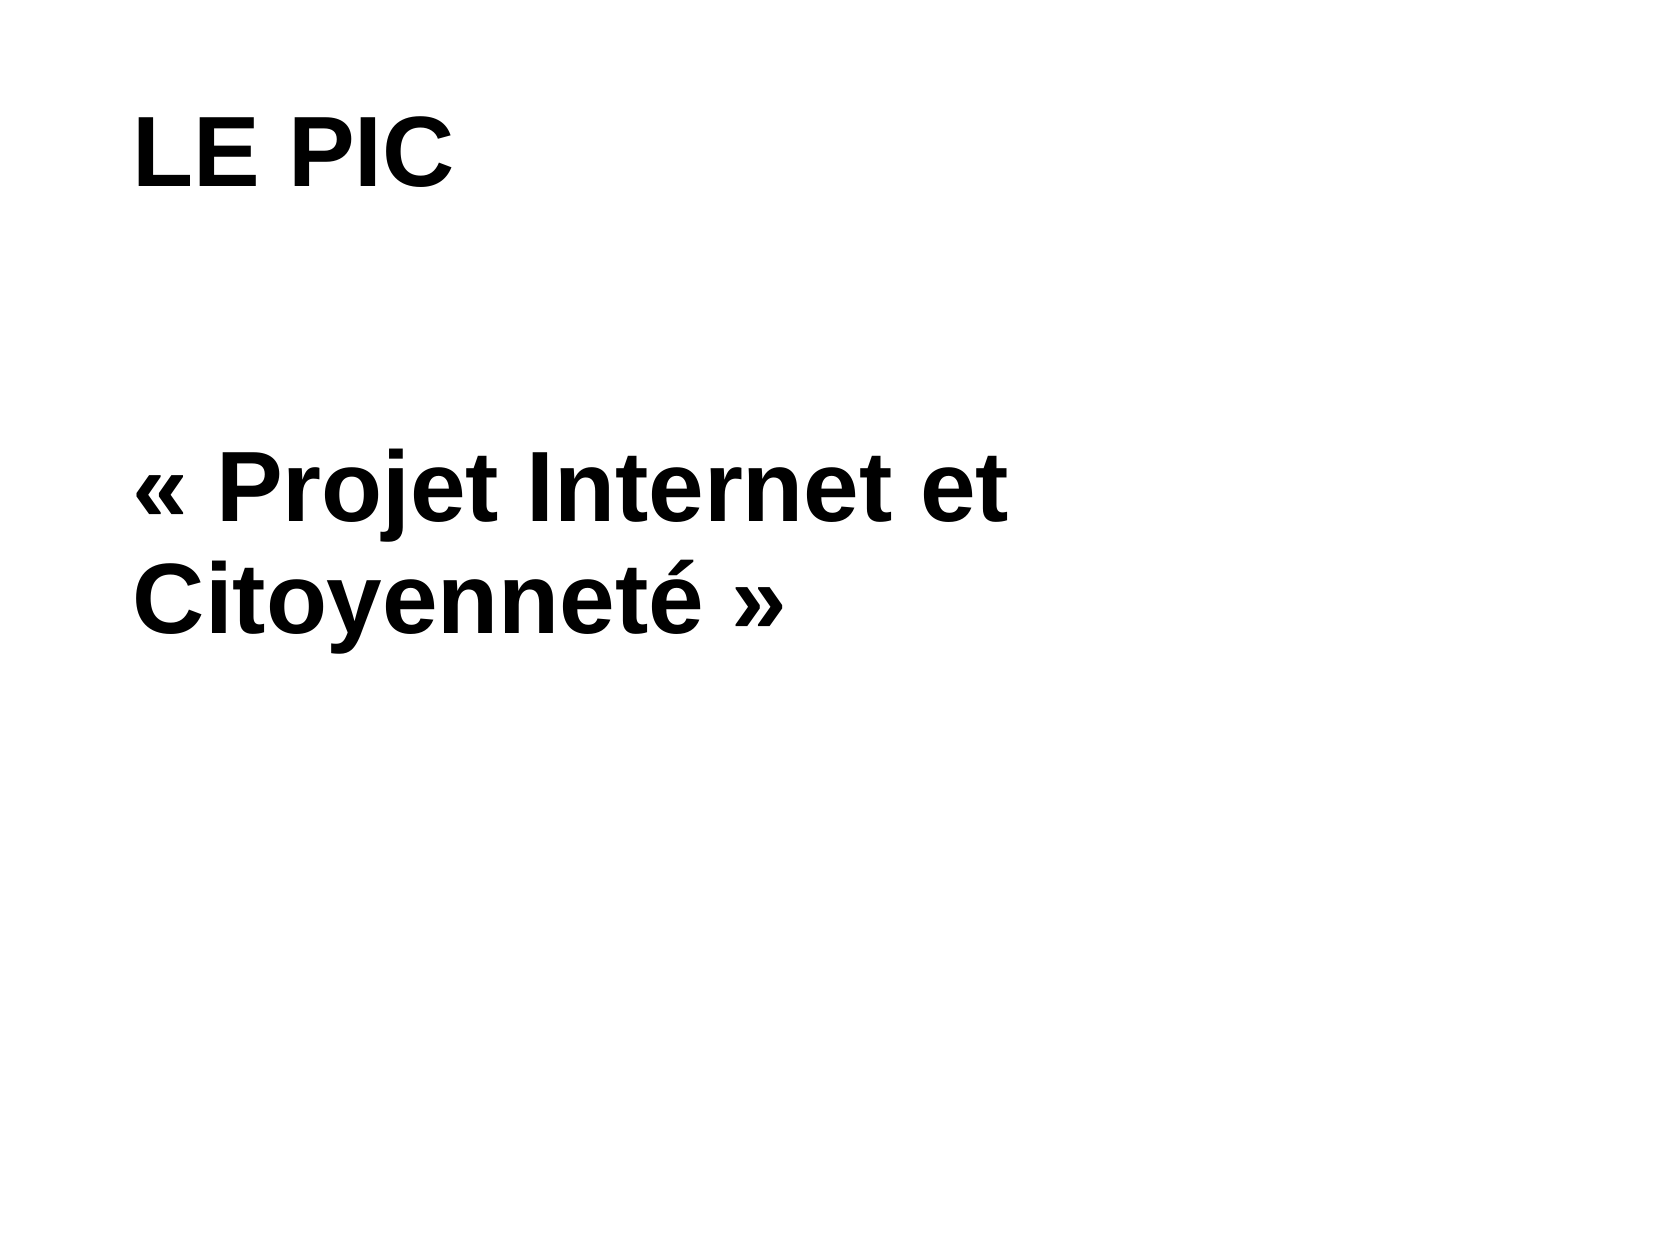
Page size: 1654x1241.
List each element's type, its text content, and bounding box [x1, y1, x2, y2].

text_box LE PIC « Projet Internet et Citoyenneté » [118, 88, 1506, 886]
